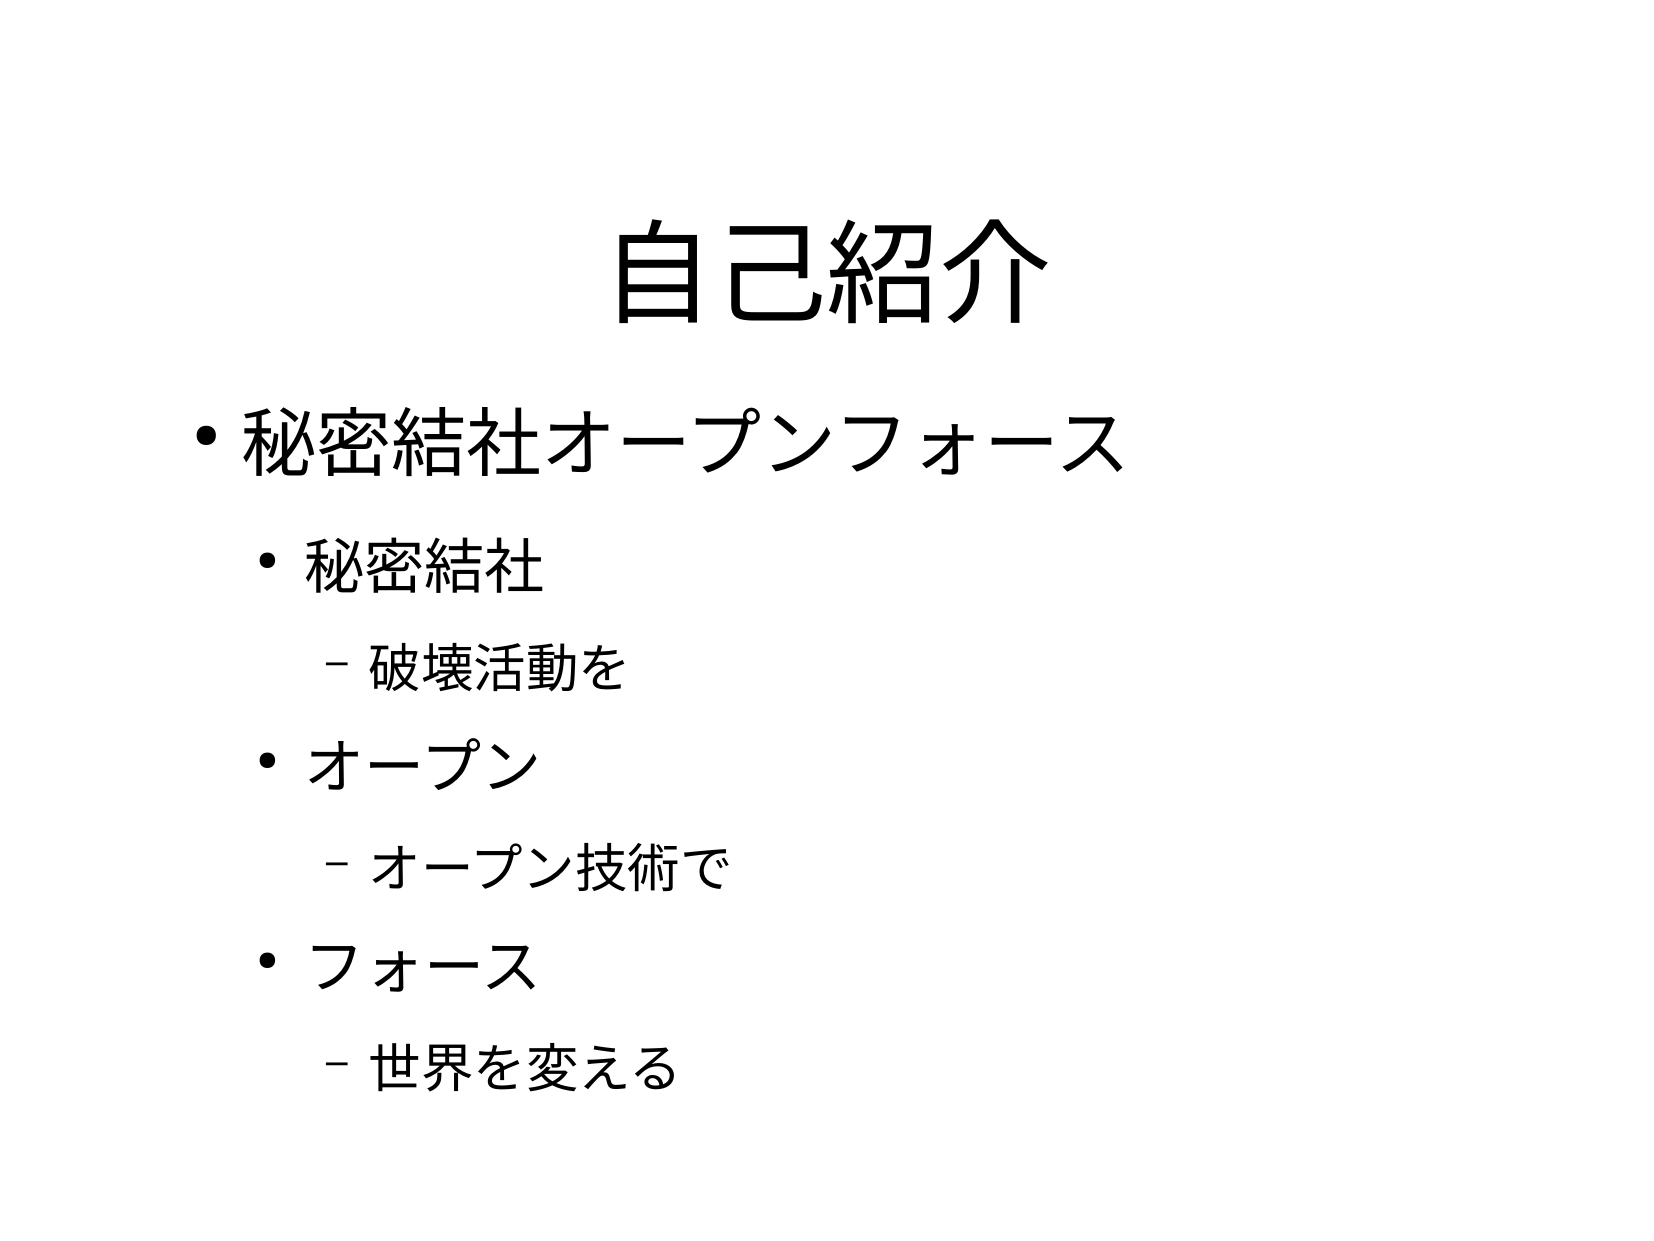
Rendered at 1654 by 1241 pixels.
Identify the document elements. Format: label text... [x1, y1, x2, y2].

title 自己紹介 [82, 161, 1571, 369]
list 秘密結社オープンフォース 秘密結社 破壊活動を オープン オープン技術で フォース 世界を変える [177, 383, 1571, 1104]
